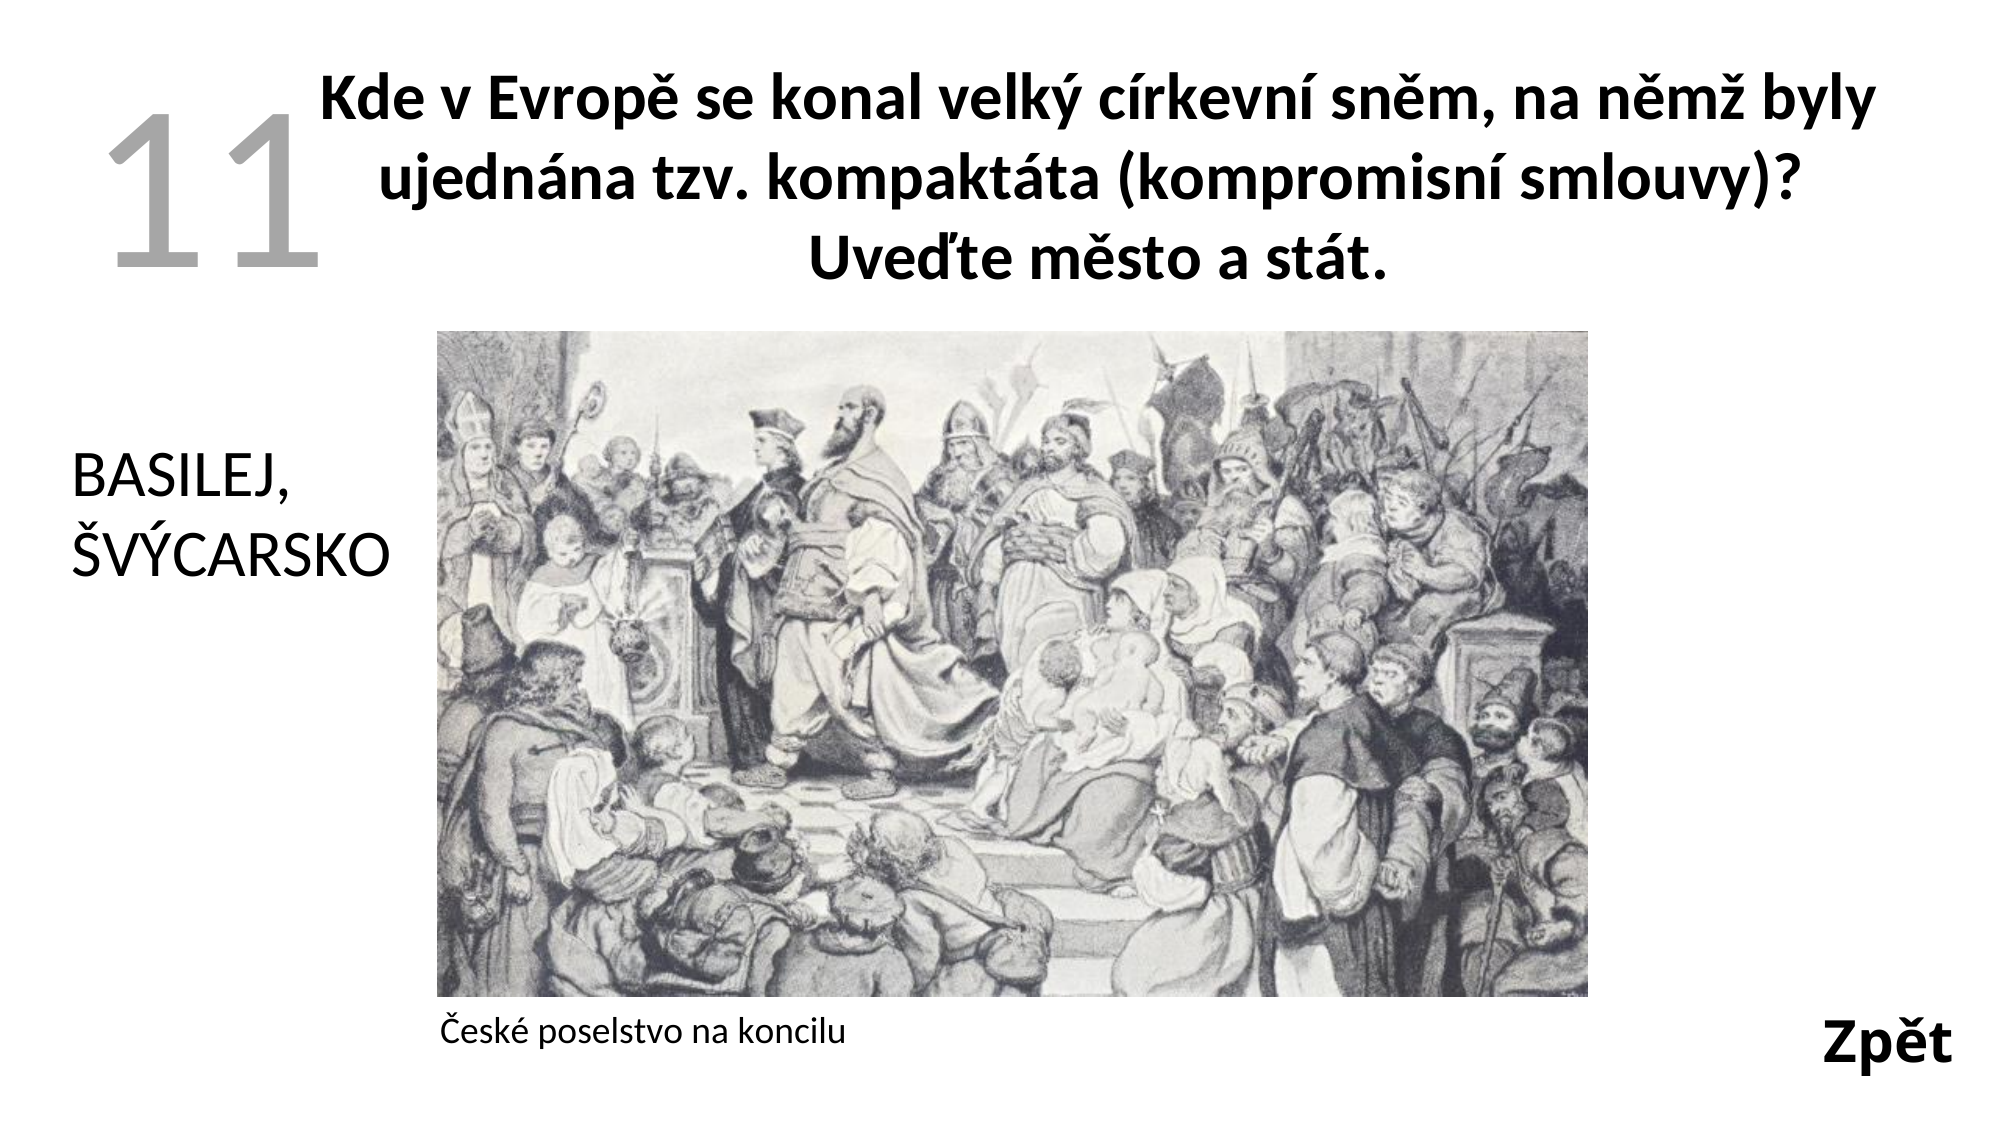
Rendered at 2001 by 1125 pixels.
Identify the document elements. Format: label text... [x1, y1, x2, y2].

text_box 11 [73, 22, 344, 324]
text_box Kde v Evropě se konal velký církevní sněm, na němž byly ujednána tzv. kompaktáta (kompromisní smlouvy)? Uveďte město a stát. [281, 45, 1918, 301]
text_box BASILEJ, ŠVÝCARSKO [56, 422, 412, 598]
text_box Zpět [1809, 996, 1970, 1083]
picture [437, 331, 1588, 997]
text_box České poselstvo na koncilu [425, 998, 863, 1059]
